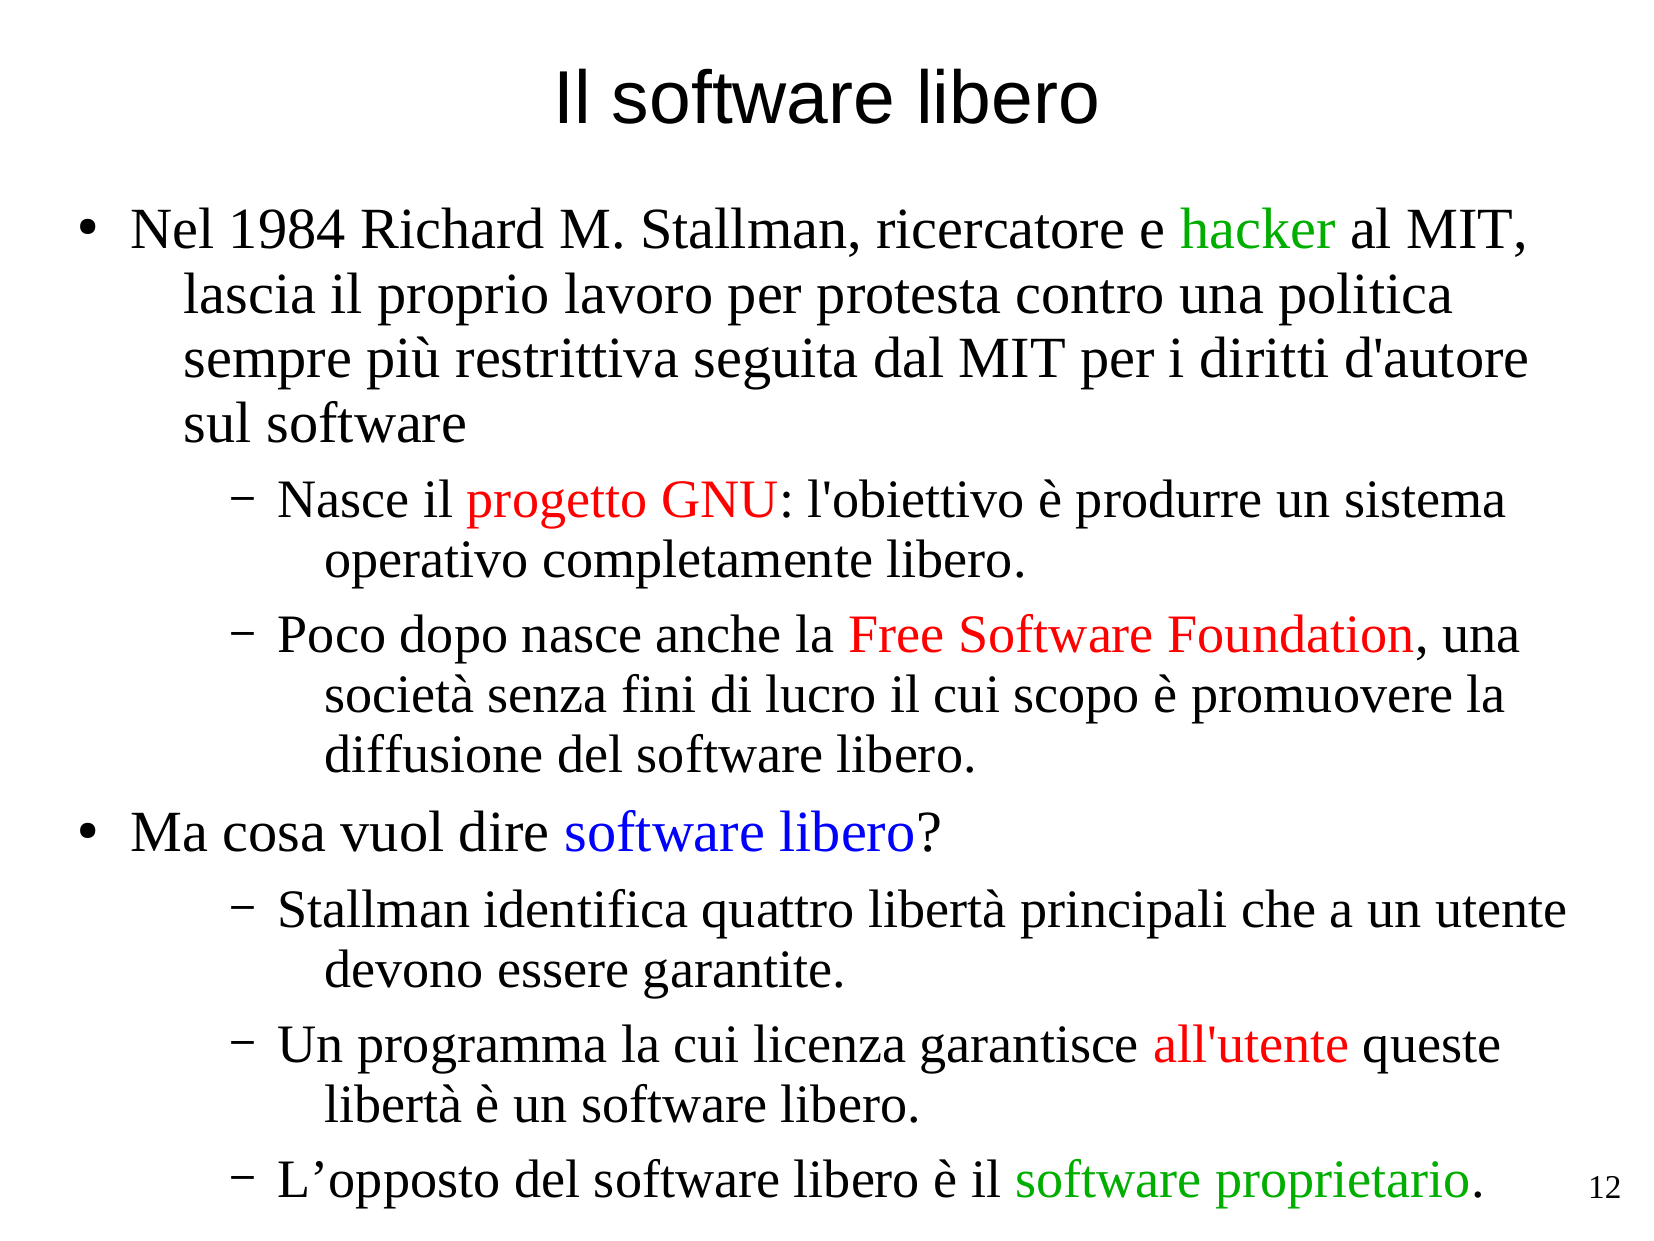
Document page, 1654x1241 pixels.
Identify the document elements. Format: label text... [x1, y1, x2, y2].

list Nel 1984 Richard M. Stallman, ricercatore e hacker al MIT, lascia il proprio lavoro per protesta contro una politica sempre più restrittiva seguita dal MIT per i diritti d'autore sul software Nasce il progetto GNU: l'obiettivo è produrre un sistema operativo completamente libero. Poco dopo nasce anche la Free Software Foundation, una società senza fini di lucro il cui scopo è promuovere la diffusione del software libero. Ma cosa vuol dire software libero? Stallman identifica quattro libertà principali che a un utente devono essere garantite. Un programma la cui licenza garantisce all'utente queste libertà è un software libero. L’opposto del software libero è il software proprietario. [42, 196, 1612, 1187]
title Il software libero [37, 30, 1617, 166]
